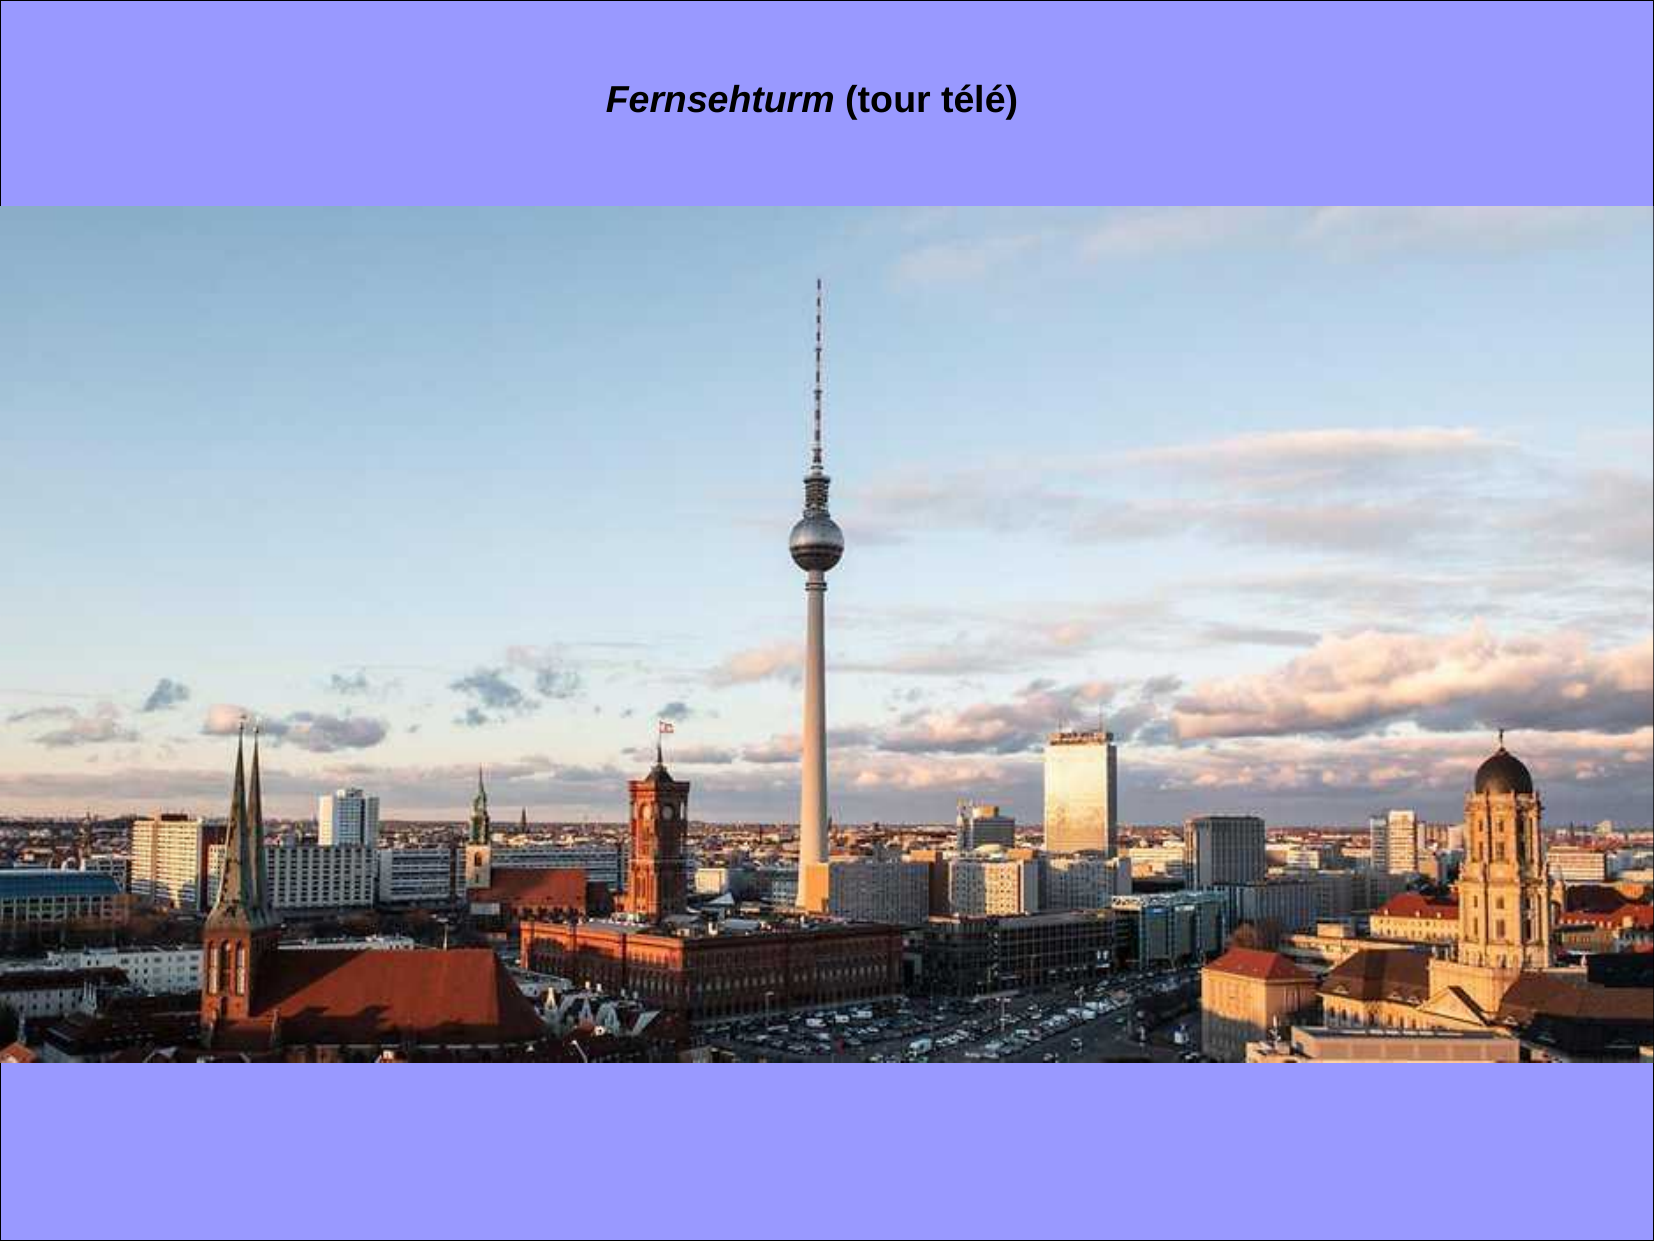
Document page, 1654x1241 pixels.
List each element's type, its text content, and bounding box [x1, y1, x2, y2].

text_box [0, 1063, 1654, 1241]
picture [0, 206, 1654, 1063]
text_box [0, 0, 1654, 206]
text_box Fernsehturm (tour télé) [0, 29, 1625, 131]
